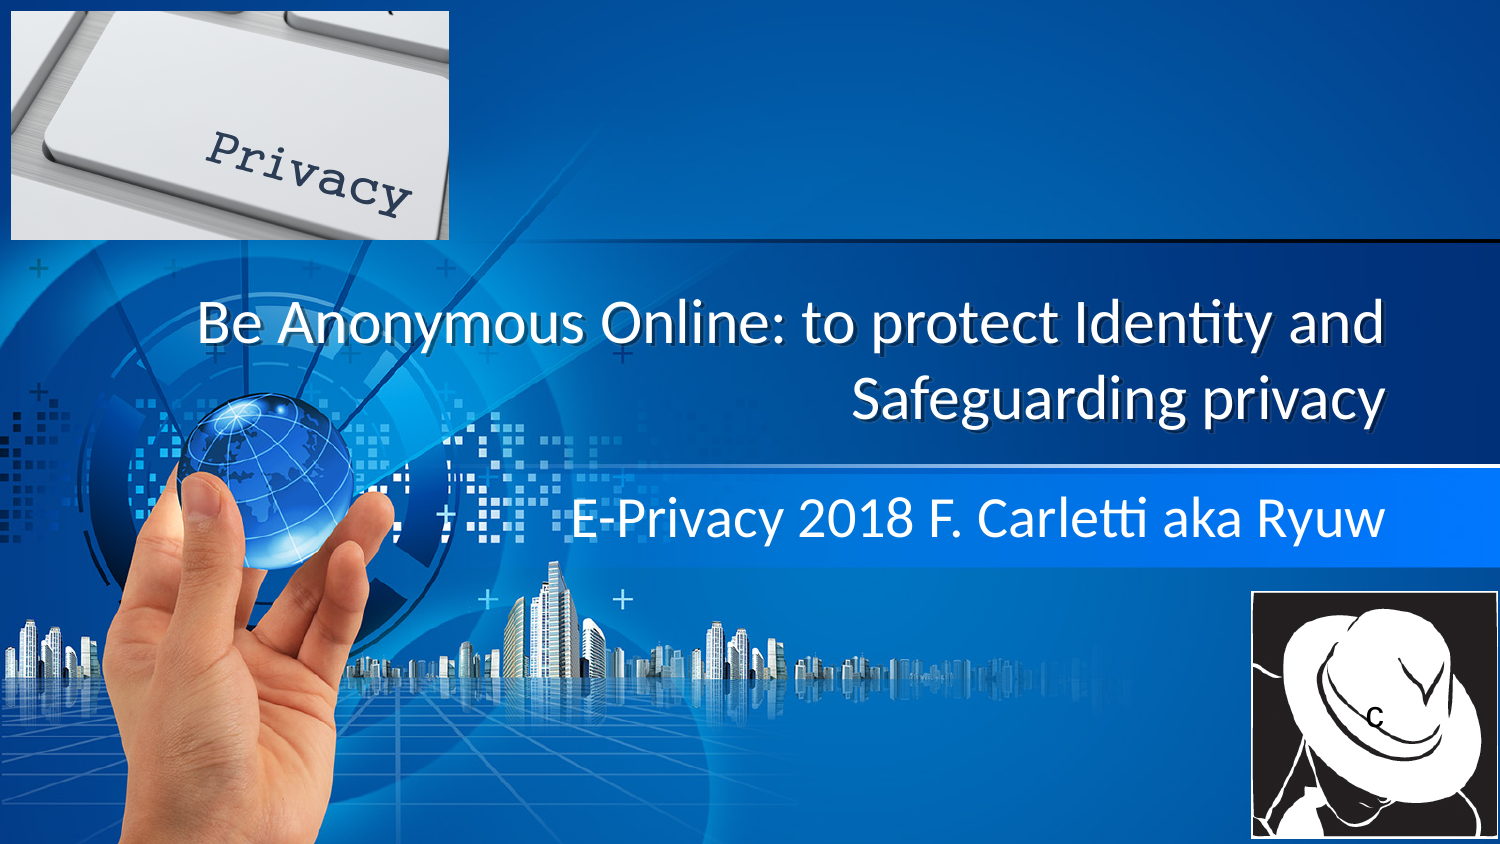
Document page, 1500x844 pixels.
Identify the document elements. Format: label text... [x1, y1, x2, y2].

subtitle E-Privacy 2018 F. Carletti aka Ryuw [98, 471, 1402, 573]
title Be Anonymous Online: to protect Identity and Safeguarding privacy [98, 271, 1402, 441]
picture [0, 0, 1500, 844]
